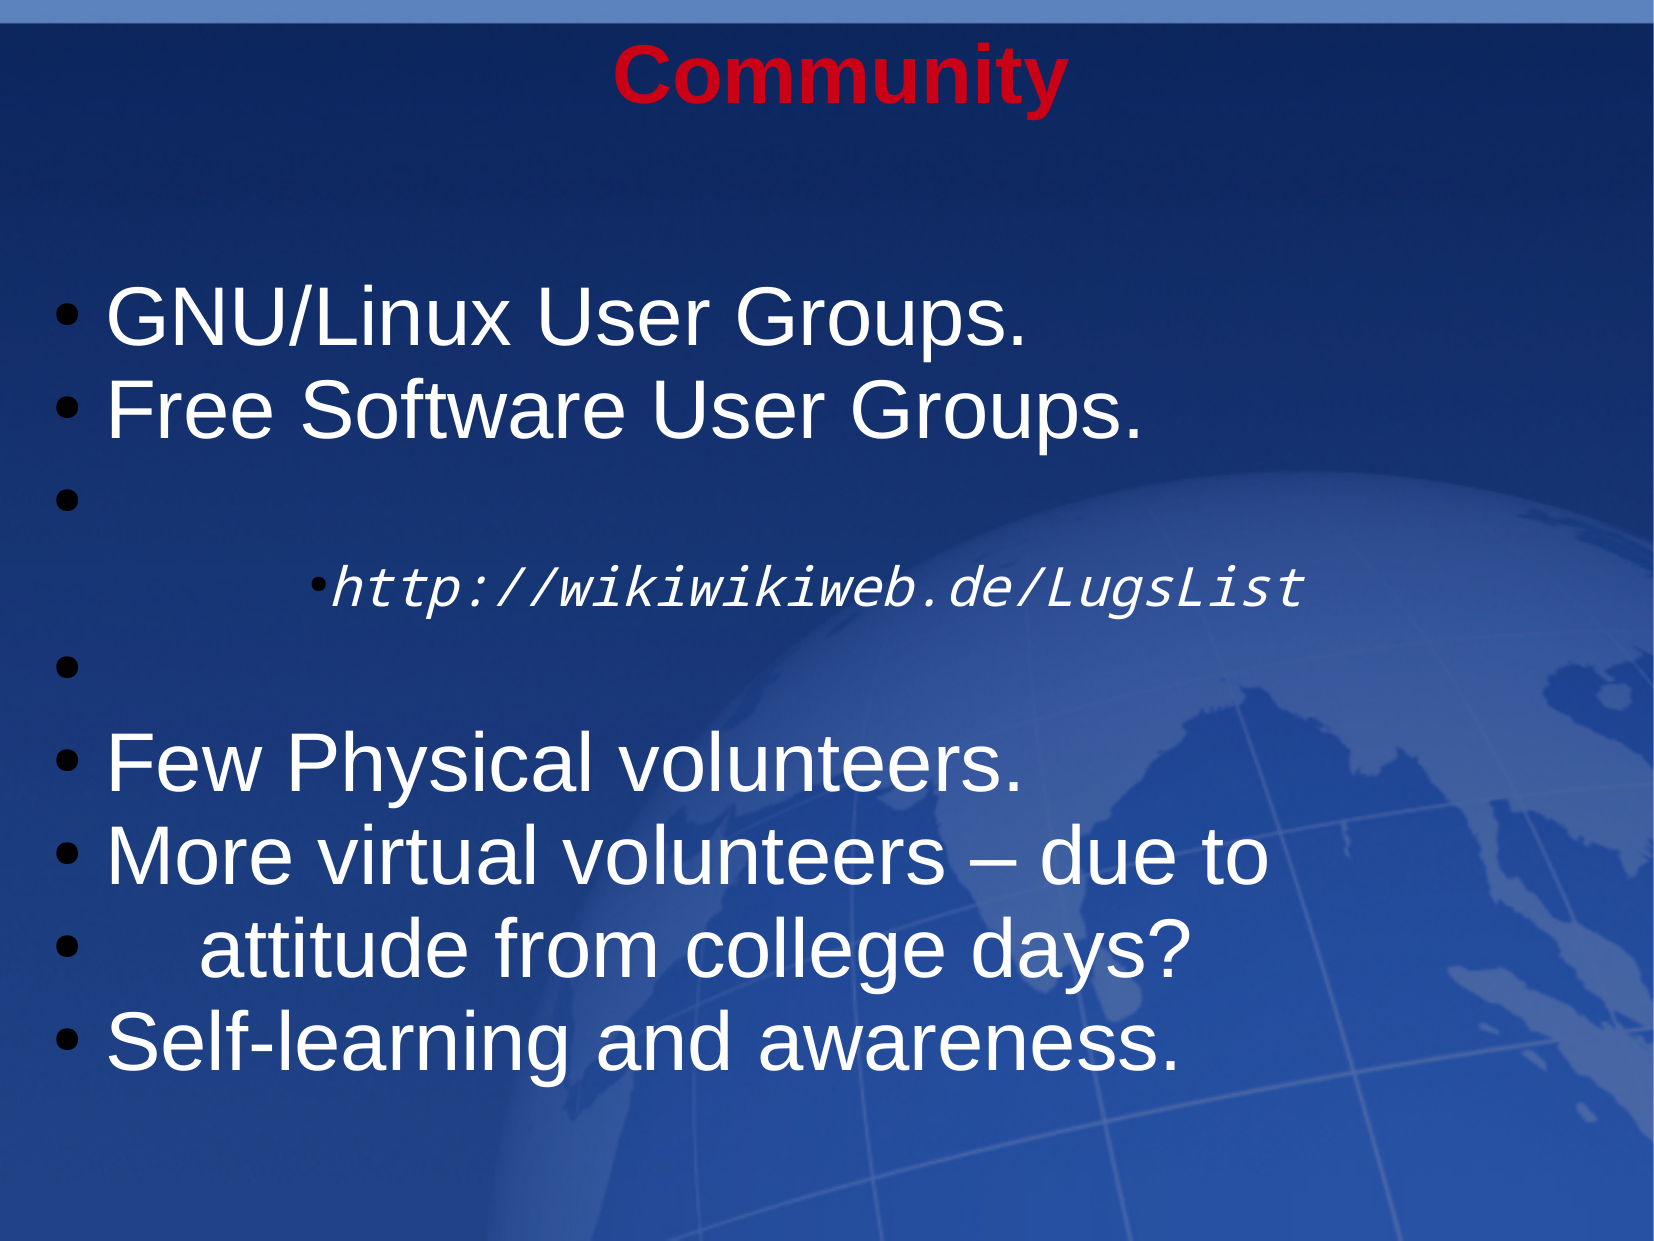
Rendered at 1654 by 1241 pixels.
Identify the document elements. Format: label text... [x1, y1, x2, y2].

text_box GNU/Linux User Groups. Free Software User Groups. http://wikiwikiweb.de/LugsList Few Physical volunteers. More virtual volunteers – due to attitude from college days? Self-learning and awareness. [37, 262, 1576, 1167]
picture [0, 0, 1654, 1241]
text_box Community [109, 20, 1573, 143]
